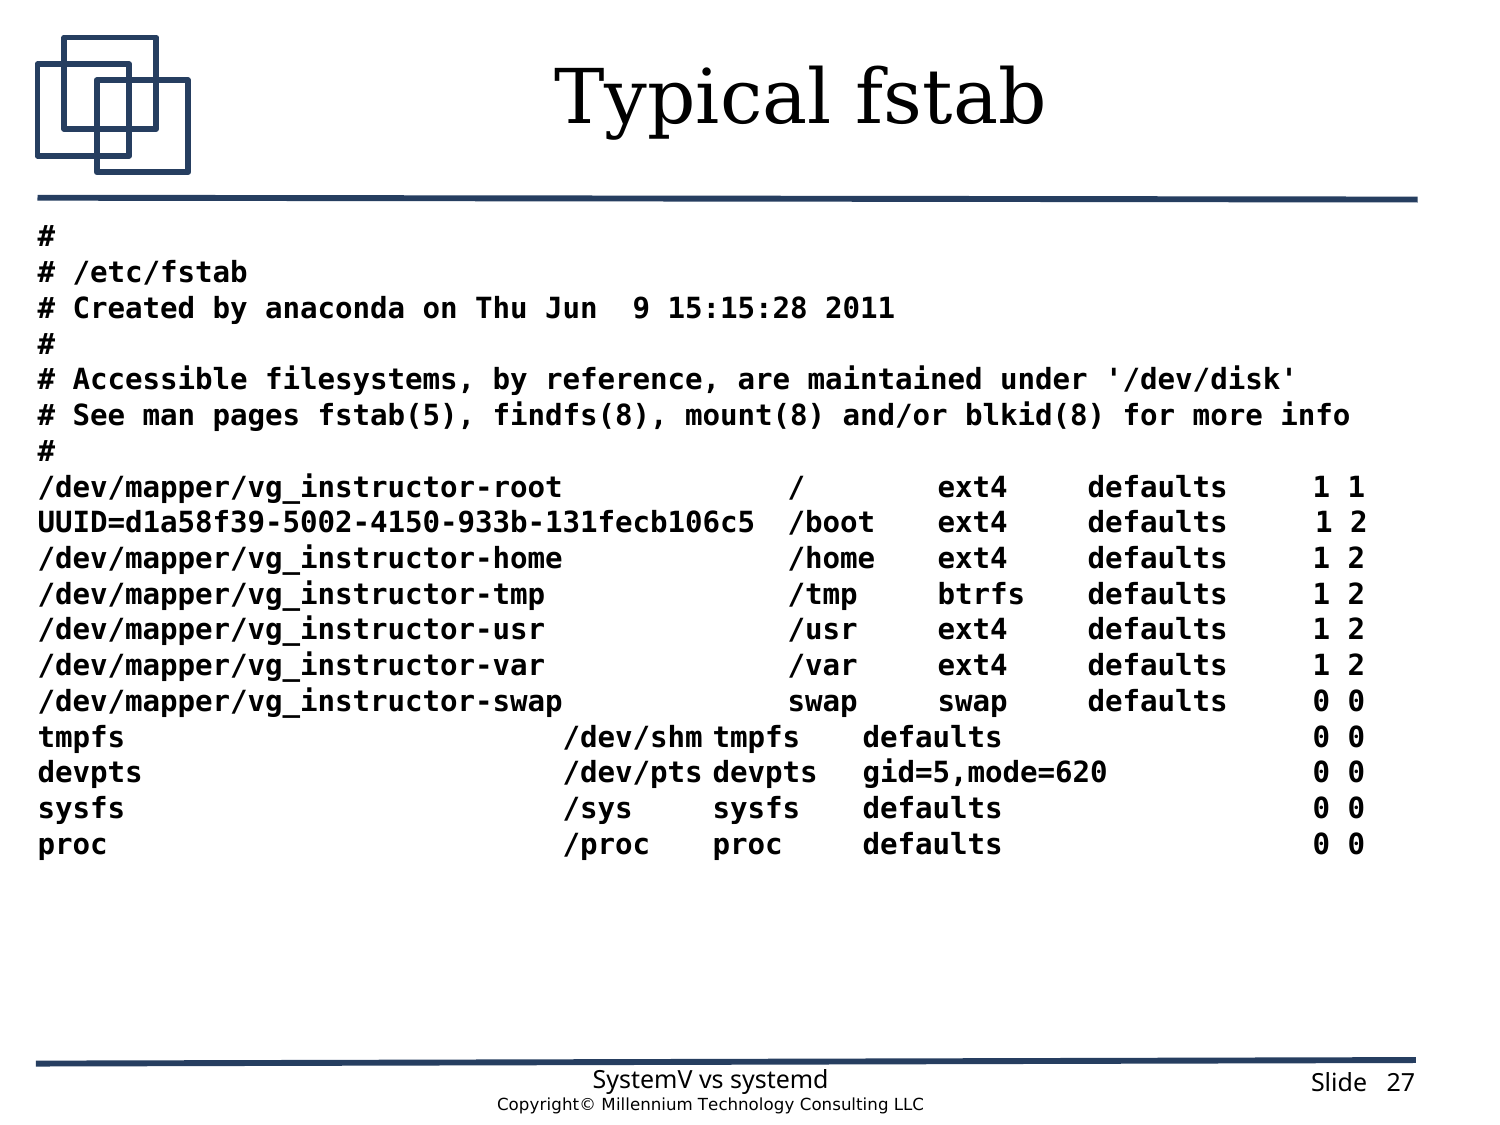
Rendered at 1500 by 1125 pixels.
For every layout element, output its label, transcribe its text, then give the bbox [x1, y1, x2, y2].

title Typical fstab [150, 0, 1425, 188]
list # # /etc/fstab # Created by anaconda on Thu Jun 9 15:15:28 2011 # # Accessible filesystems, by reference, are maintained under '/dev/disk' # See man pages fstab(5), findfs(8), mount(8) and/or blkid(8) for more info # /dev/mapper/vg_instructor-root / ext4 defaults 1 1 UUID=d1a58f39-5002-4150-933b-131fecb106c5 /boot ext4 defaults 1 2 /dev/mapper/vg_instructor-home /home ext4 defaults 1 2 /dev/mapper/vg_instructor-tmp /tmp btrfs defaults 1 2 /dev/mapper/vg_instructor-usr /usr ext4 defaults 1 2 /dev/mapper/vg_instructor-var /var ext4 defaults 1 2 /dev/mapper/vg_instructor-swap swap swap defaults 0 0 tmpfs /dev/shm tmpfs defaults 0 0 devpts /dev/pts devpts gid=5,mode=620 0 0 sysfs /sys sysfs defaults 0 0 proc /proc proc defaults 0 0 [37, 224, 1425, 968]
